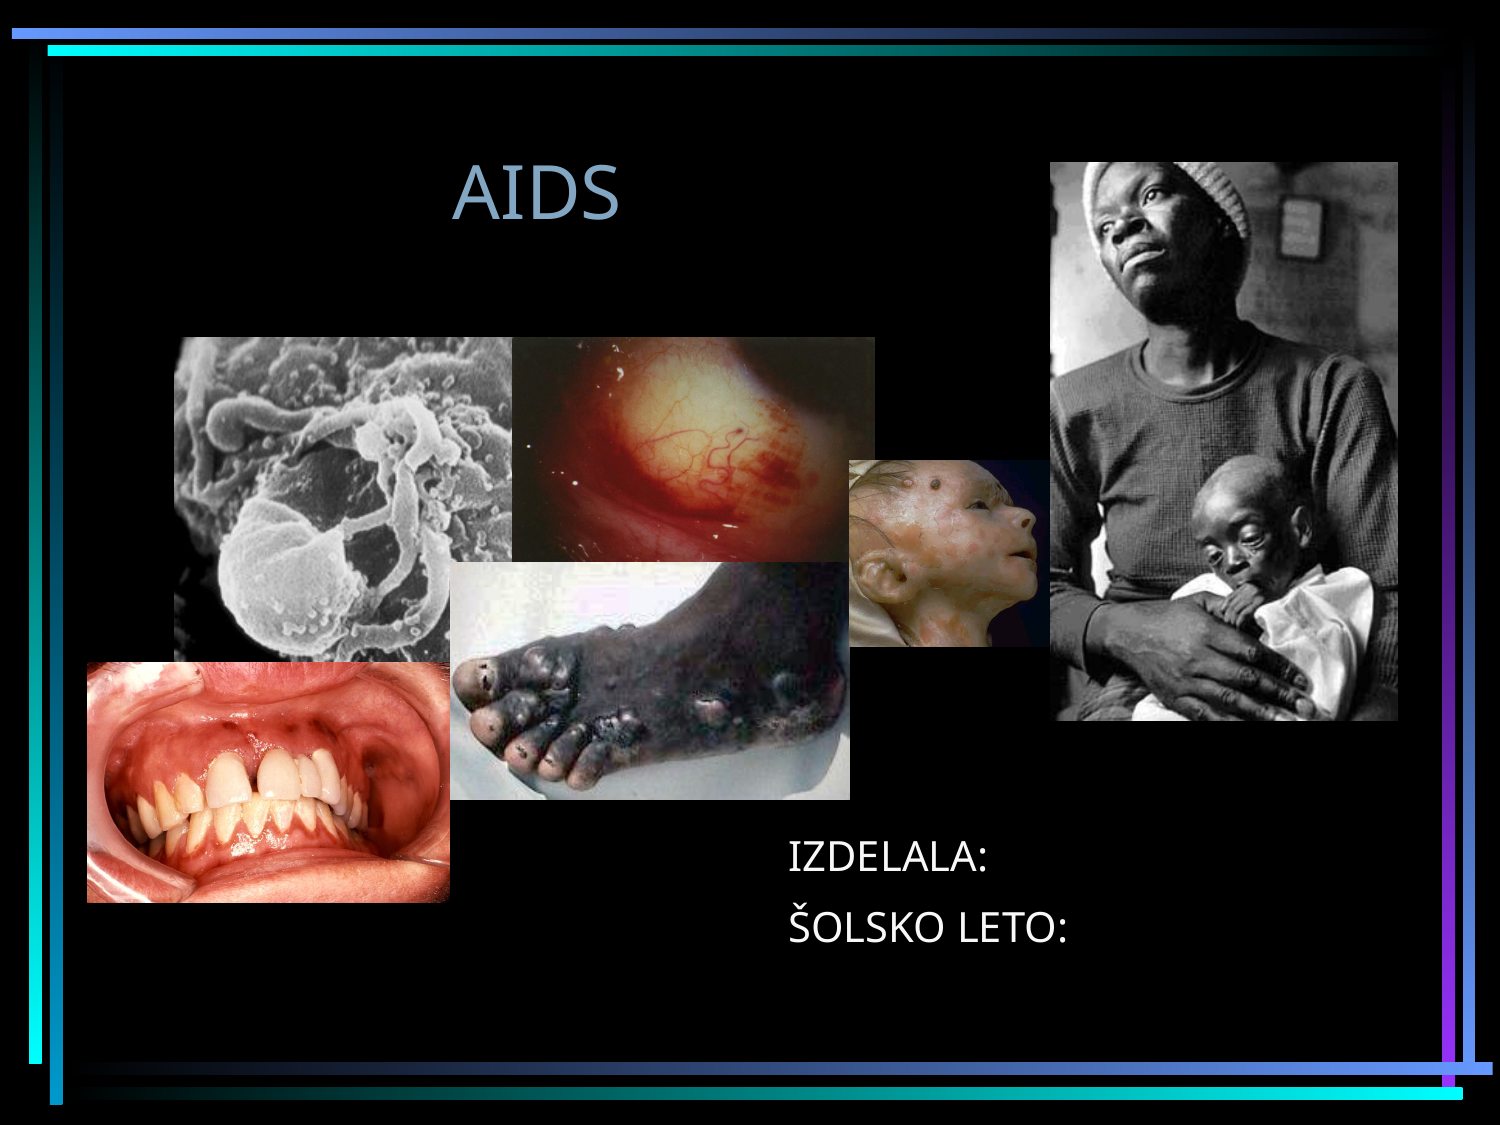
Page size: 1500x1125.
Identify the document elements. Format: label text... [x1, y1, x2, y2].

picture [87, 162, 1398, 903]
text_box AIDS [287, 137, 788, 225]
text_box IZDELALA: ŠOLSKO LETO: [773, 822, 1500, 958]
